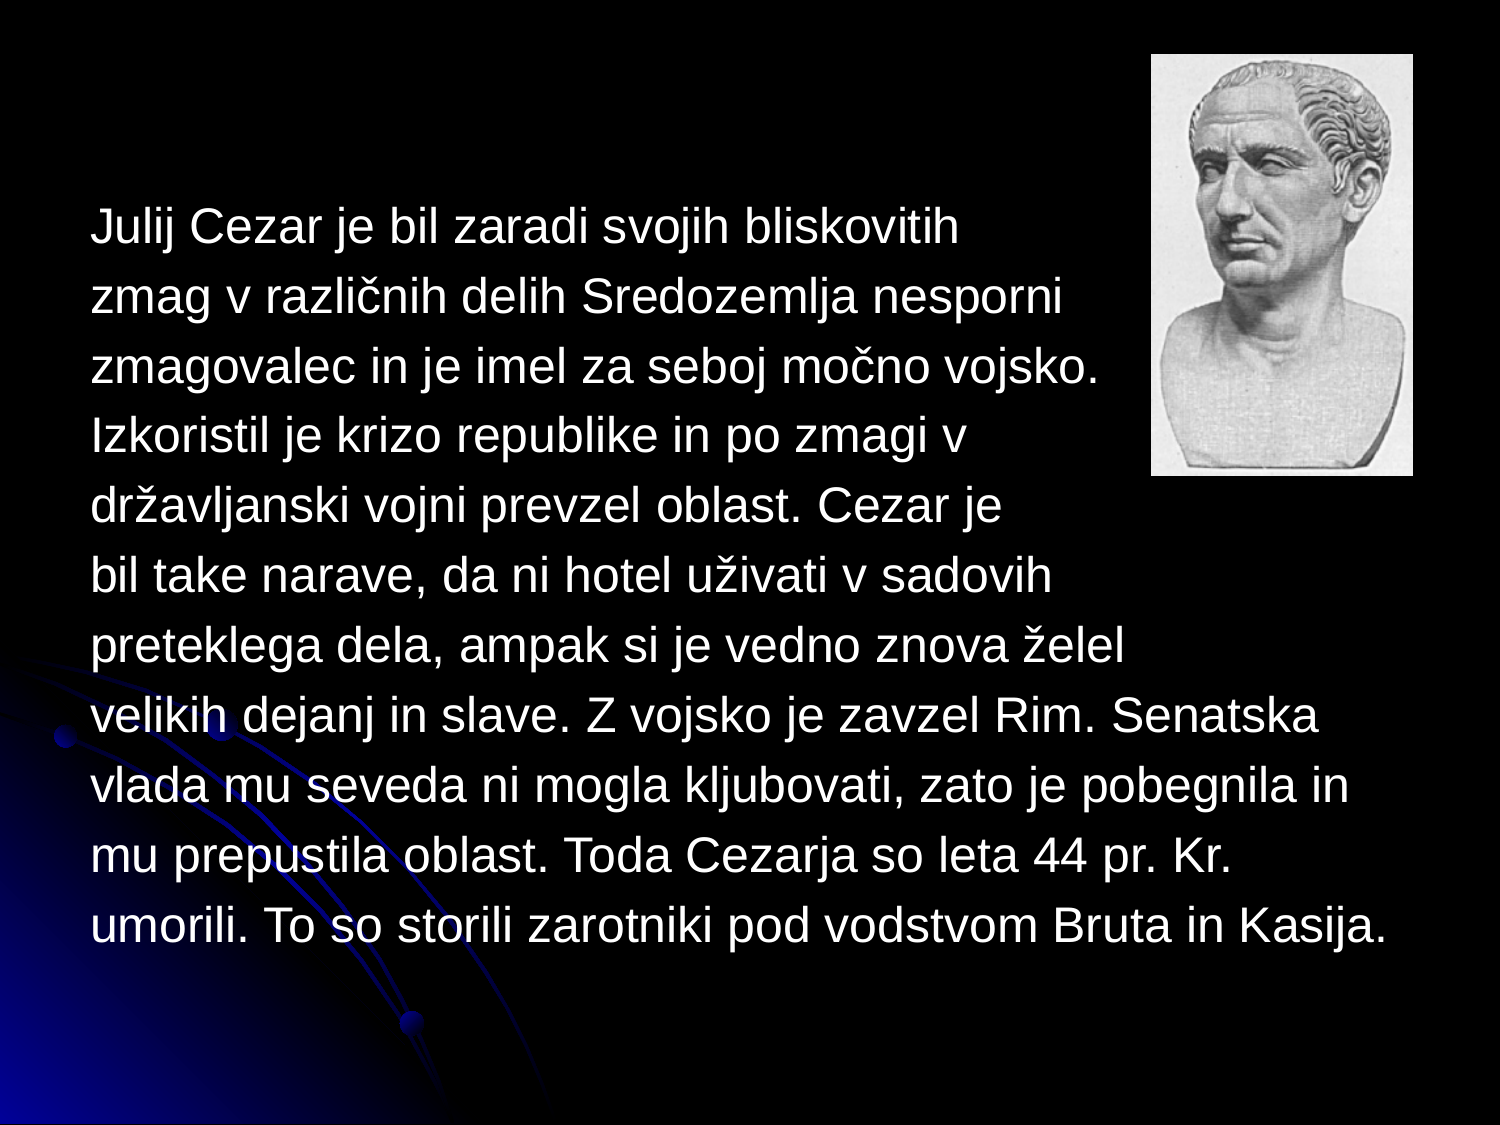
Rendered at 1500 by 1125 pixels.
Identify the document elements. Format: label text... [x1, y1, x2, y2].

list Julij Cezar je bil zaradi svojih bliskovitih zmag v različnih delih Sredozemlja nesporni zmagovalec in je imel za seboj močno vojsko. Izkoristil je krizo republike in po zmagi v državljanski vojni prevzel oblast. Cezar je bil take narave, da ni hotel uživati v sadovih preteklega dela, ampak si je vedno znova želel velikih dejanj in slave. Z vojsko je zavzel Rim. Senatska vlada mu seveda ni mogla kljubovati, zato je pobegnila in mu prepustila oblast. Toda Cezarja so leta 44 pr. Kr. umorili. To so storili zarotniki pod vodstvom Bruta in Kasija. [75, 45, 1425, 1106]
